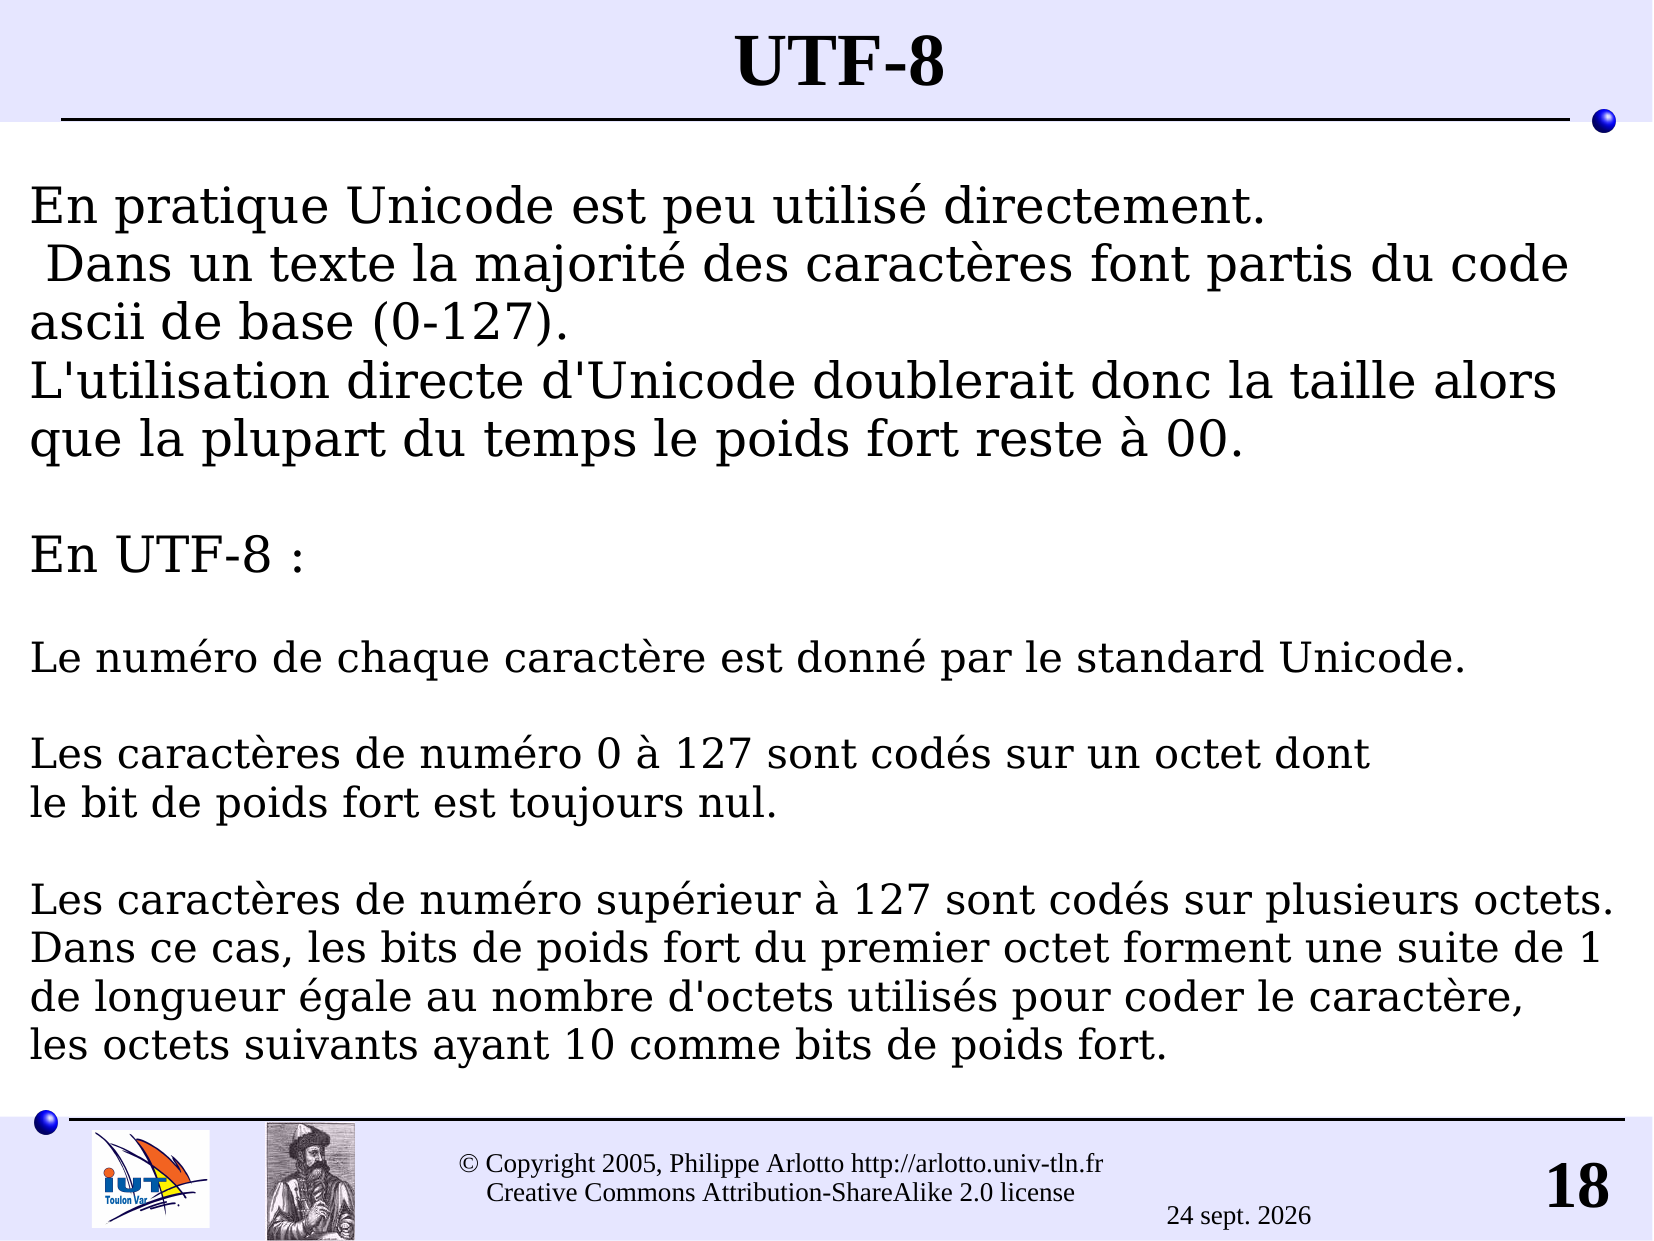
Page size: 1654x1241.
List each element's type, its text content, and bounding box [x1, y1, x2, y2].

title UTF-8 [95, 11, 1585, 110]
picture [265, 1128, 355, 1241]
text_box En pratique Unicode est peu utilisé directement. Dans un texte la majorité des caractères font partis du code ascii de base (0-127). L'utilisation directe d'Unicode doublerait donc la taille alors que la plupart du temps le poids fort reste à 00. En UTF-8 : Le numéro de chaque caractère est donné par le standard Unicode. Les caractères de numéro 0 à 127 sont codés sur un octet dont le bit de poids fort est toujours nul. Les caractères de numéro supérieur à 127 sont codés sur plusieurs octets. Dans ce cas, les bits de poids fort du premier octet forment une suite de 1 de longueur égale au nombre d'octets utilisés pour coder le caractère, les octets suivants ayant 10 comme bits de poids fort. [29, 177, 1617, 1128]
